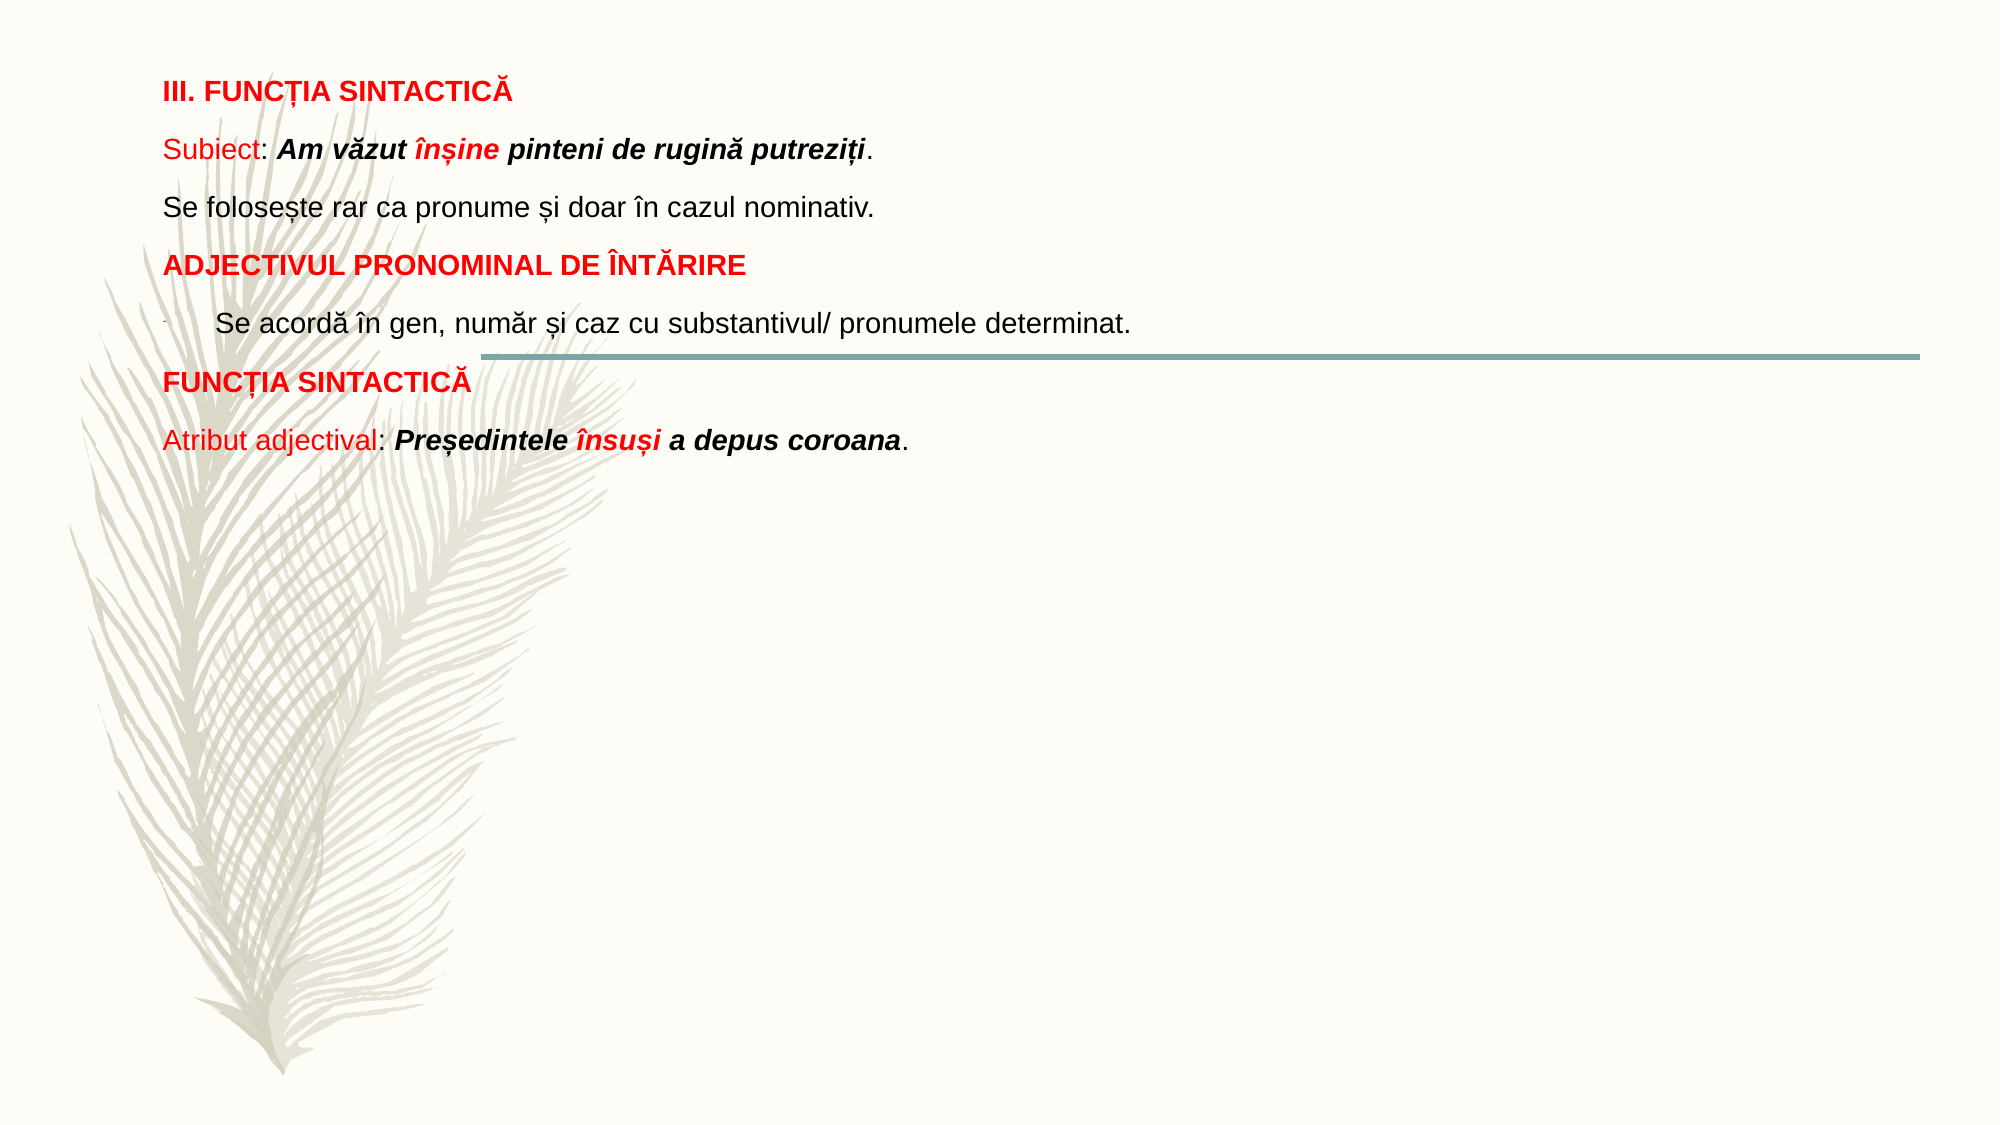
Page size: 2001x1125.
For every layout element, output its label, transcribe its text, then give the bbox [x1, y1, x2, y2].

list III. FUNCȚIA SINTACTICĂ Subiect: Am văzut înșine pinteni de rugină putreziți. Se folosește rar ca pronume și doar în cazul nominativ. ADJECTIVUL PRONOMINAL DE ÎNTĂRIRE Se acordă în gen, număr și caz cu substantivul/ pronumele determinat. FUNCȚIA SINTACTICĂ Atribut adjectival: Președintele însuși a depus coroana. [147, 60, 1920, 999]
